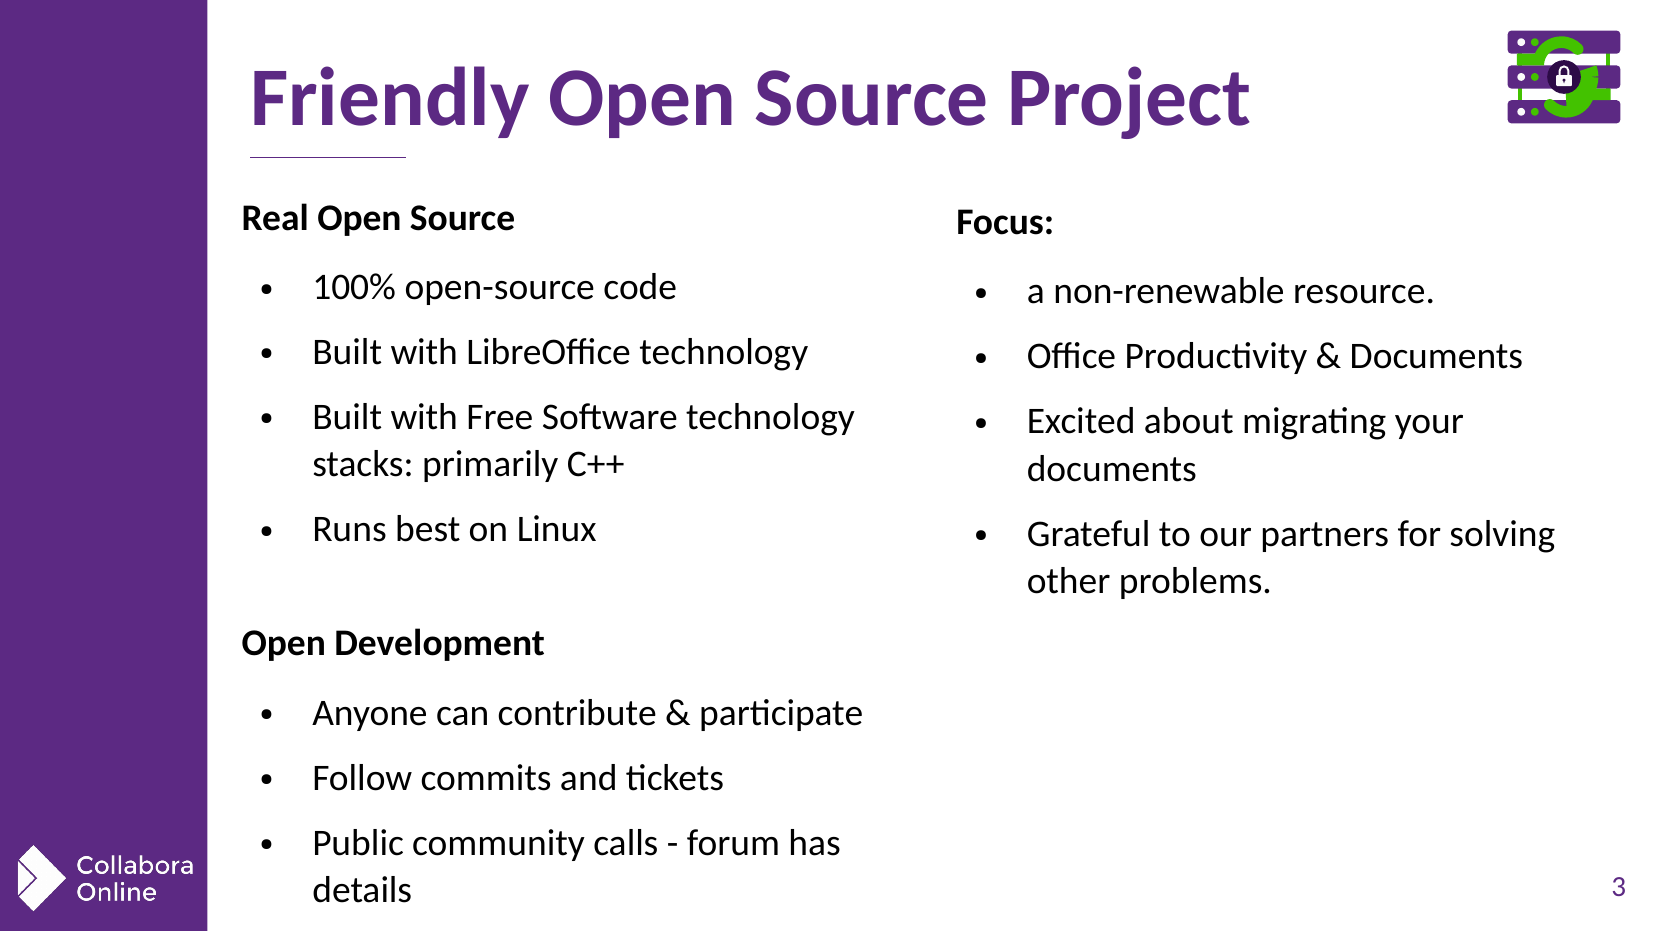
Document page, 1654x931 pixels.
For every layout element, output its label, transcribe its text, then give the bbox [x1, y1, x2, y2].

picture [13, 840, 197, 916]
list Real Open Source 100% open-source code Built with LibreOffice technology Built with Free Software technology stacks: primarily C++ Runs best on Linux Open Development Anyone can contribute & participate Follow commits and tickets Public community calls - forum has details [241, 192, 932, 874]
title Friendly Open Source Project [250, 14, 1488, 147]
picture [1488, 3, 1638, 152]
list Focus: a non-renewable resource. Office Productivity & Documents Excited about migrating your documents Grateful to our partners for solving other problems. [956, 196, 1646, 878]
